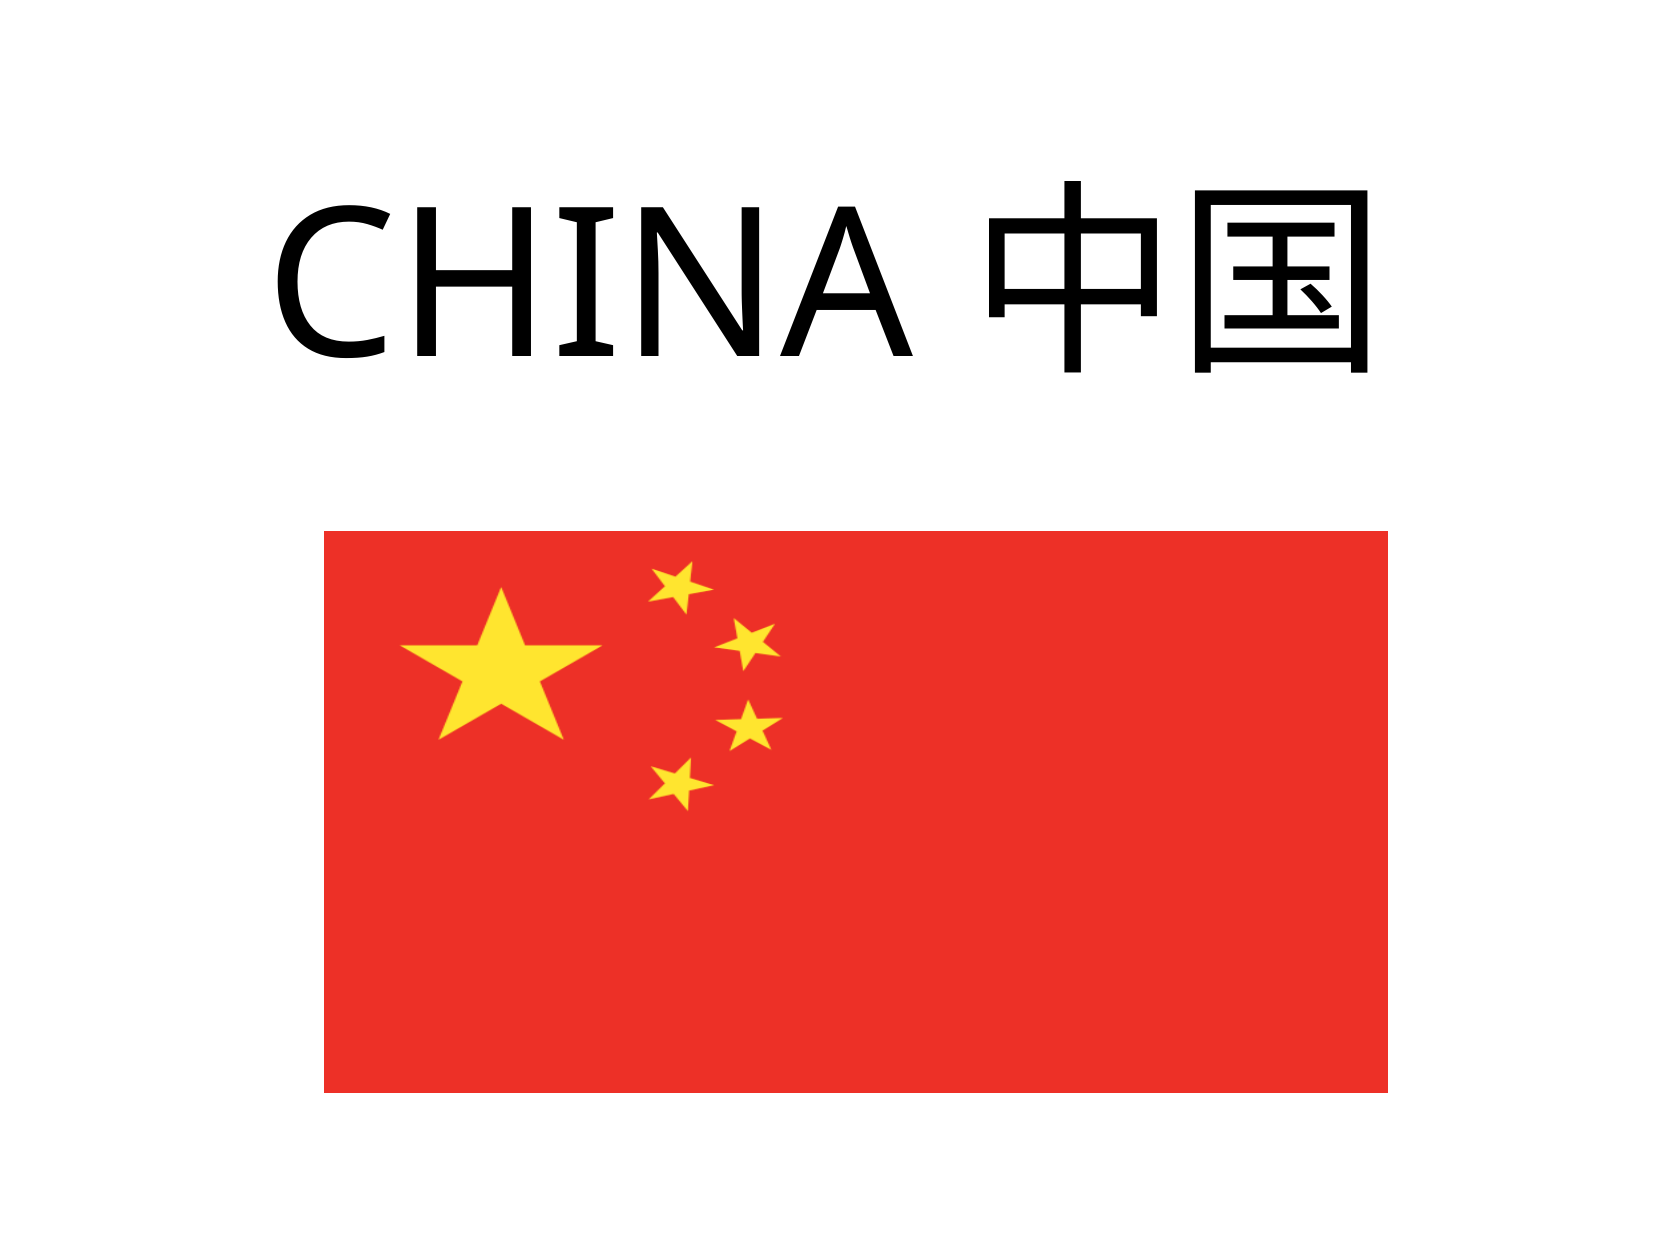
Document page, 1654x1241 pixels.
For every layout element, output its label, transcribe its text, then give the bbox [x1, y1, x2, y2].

picture [324, 531, 1388, 1093]
text_box CHINA中国 [199, 94, 1453, 438]
